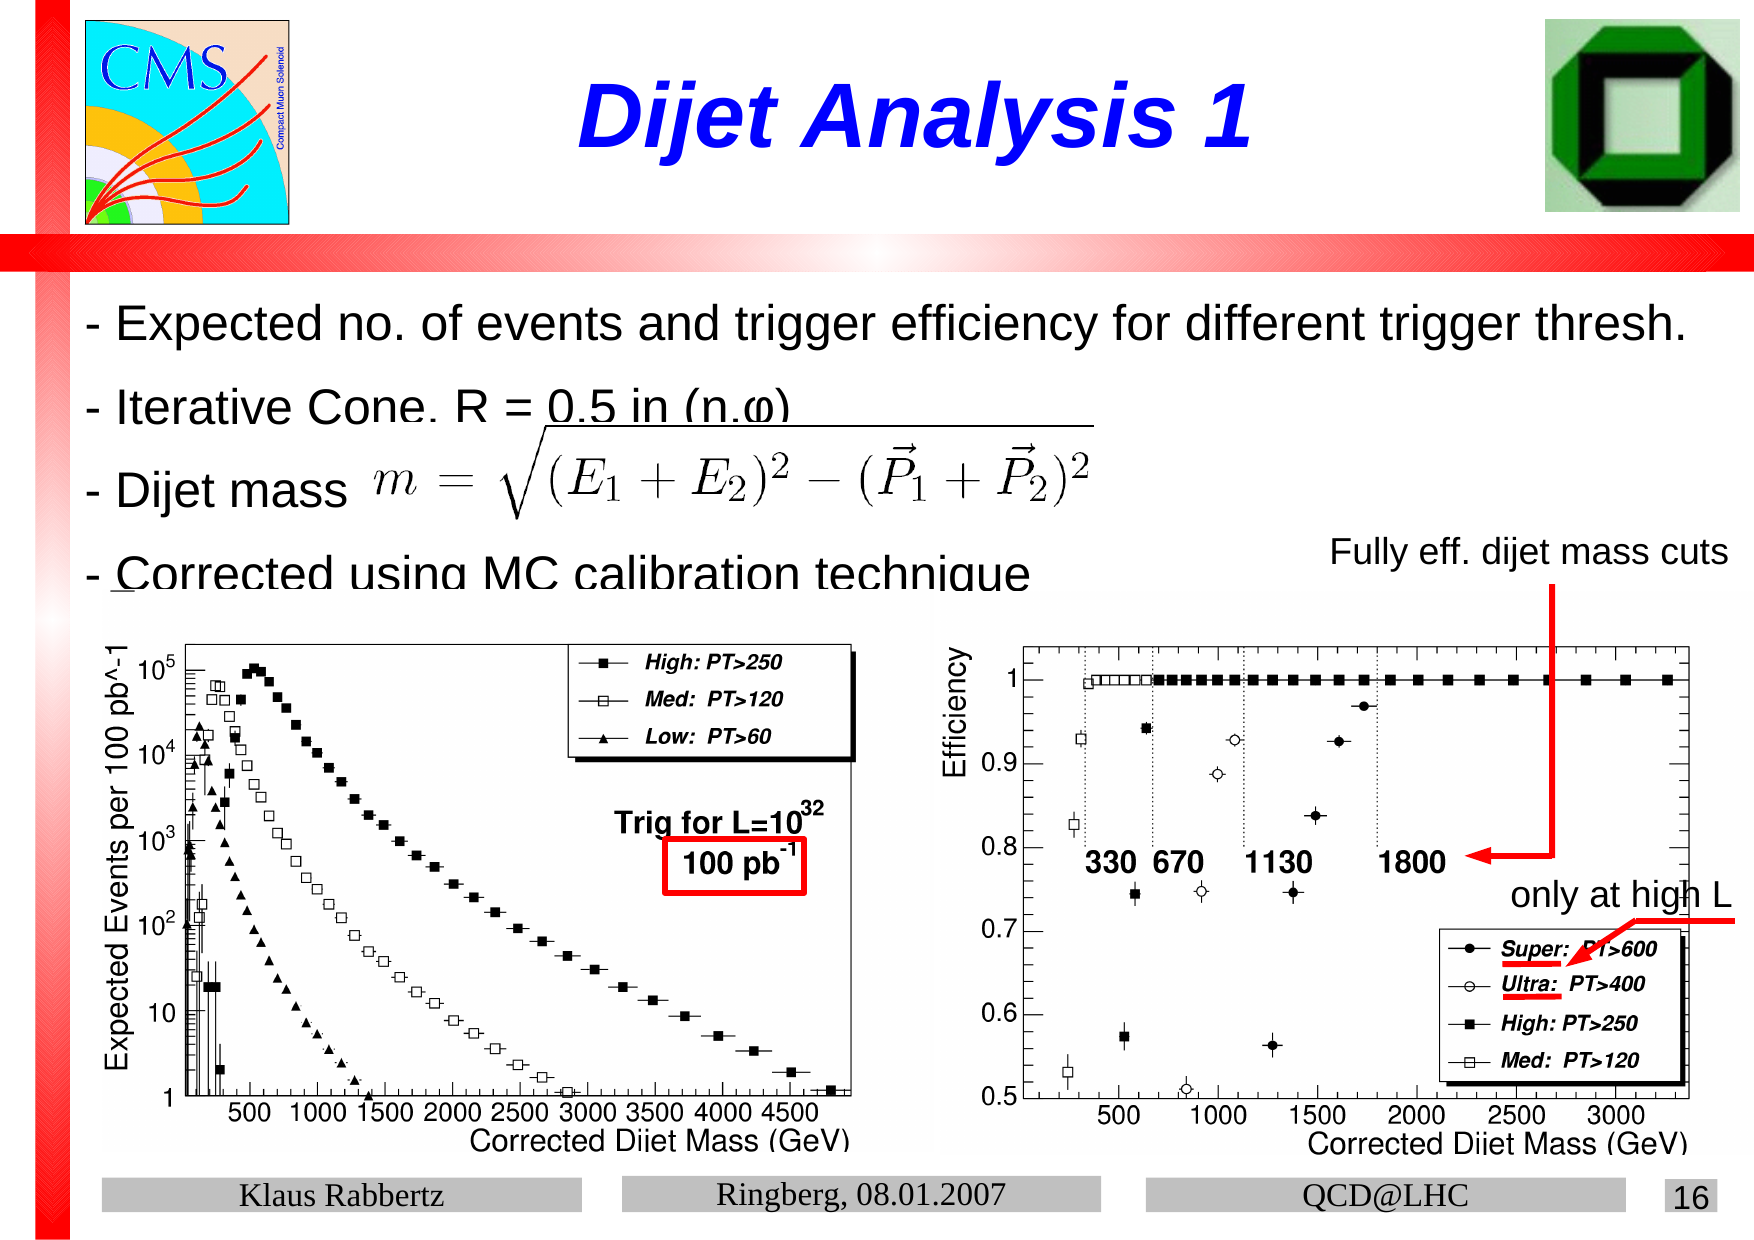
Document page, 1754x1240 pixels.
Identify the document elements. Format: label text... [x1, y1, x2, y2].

picture [1545, 19, 1740, 212]
title Dijet Analysis 1 [317, 11, 1517, 219]
picture [940, 591, 1754, 1155]
picture [365, 422, 1095, 524]
picture [84, 19, 290, 225]
subtitle - Expected no. of events and trigger efficiency for different trigger thresh. - Iterative Cone, R = 0.5 in (η,φ) - Dijet mass - Corrected using MC calibration technique [84, 281, 1736, 589]
text_box only at high L [1510, 873, 1733, 916]
text_box Fully eff. dijet mass cuts [1329, 527, 1741, 574]
picture [102, 589, 934, 1152]
